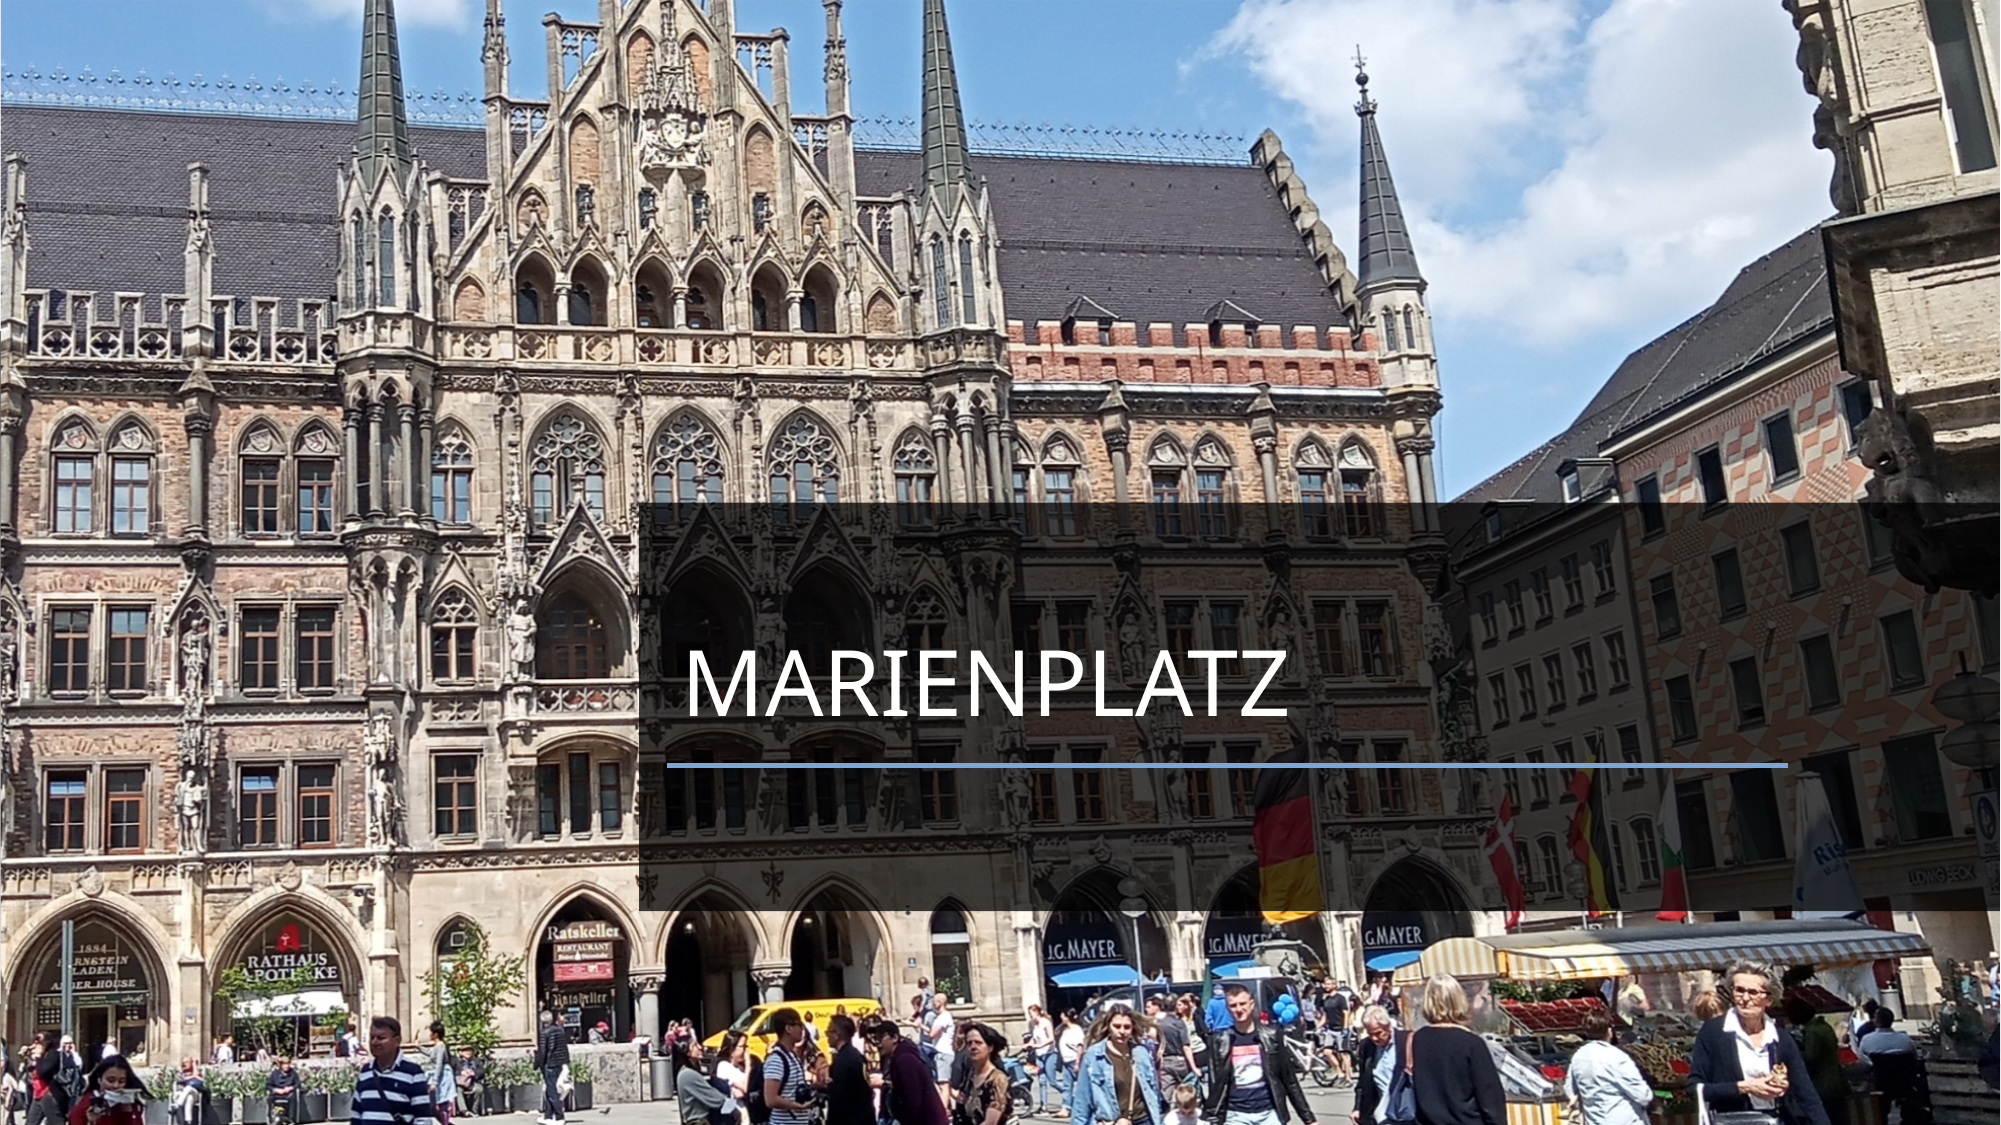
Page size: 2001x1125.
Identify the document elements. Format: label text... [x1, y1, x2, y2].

picture [0, 0, 2000, 1125]
title MARIENPLATZ [666, 530, 1788, 737]
text_box [639, 503, 2000, 911]
